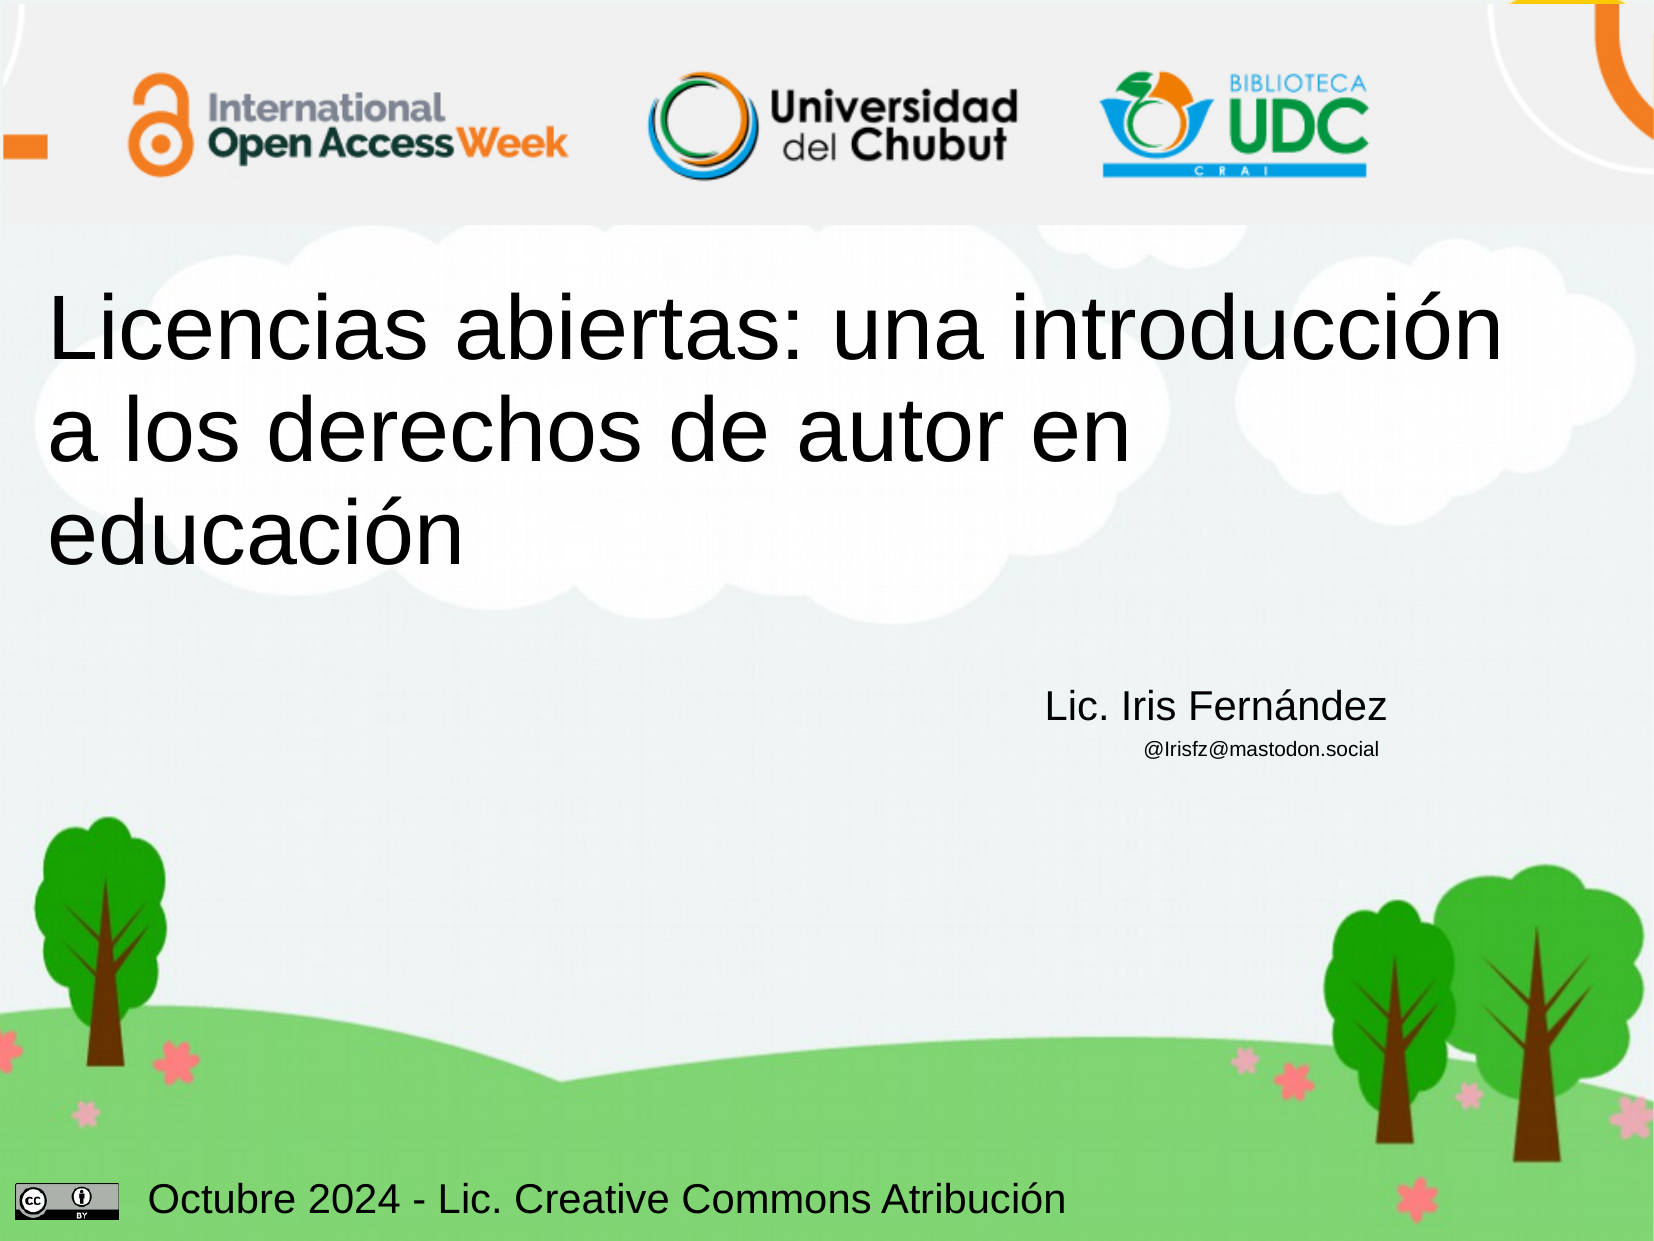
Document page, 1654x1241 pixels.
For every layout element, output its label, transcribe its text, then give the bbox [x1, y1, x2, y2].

text_box Lic. Iris Fernández [791, 625, 1642, 786]
picture [0, 0, 1654, 1241]
title Licencias abiertas: una introducción a los derechos de autor en educación [47, 276, 1512, 584]
subtitle Octubre 2024 - Lic. Creative Commons Atribución [147, 1163, 1258, 1235]
text_box @Irisfz@mastodon.social [1110, 729, 1394, 792]
